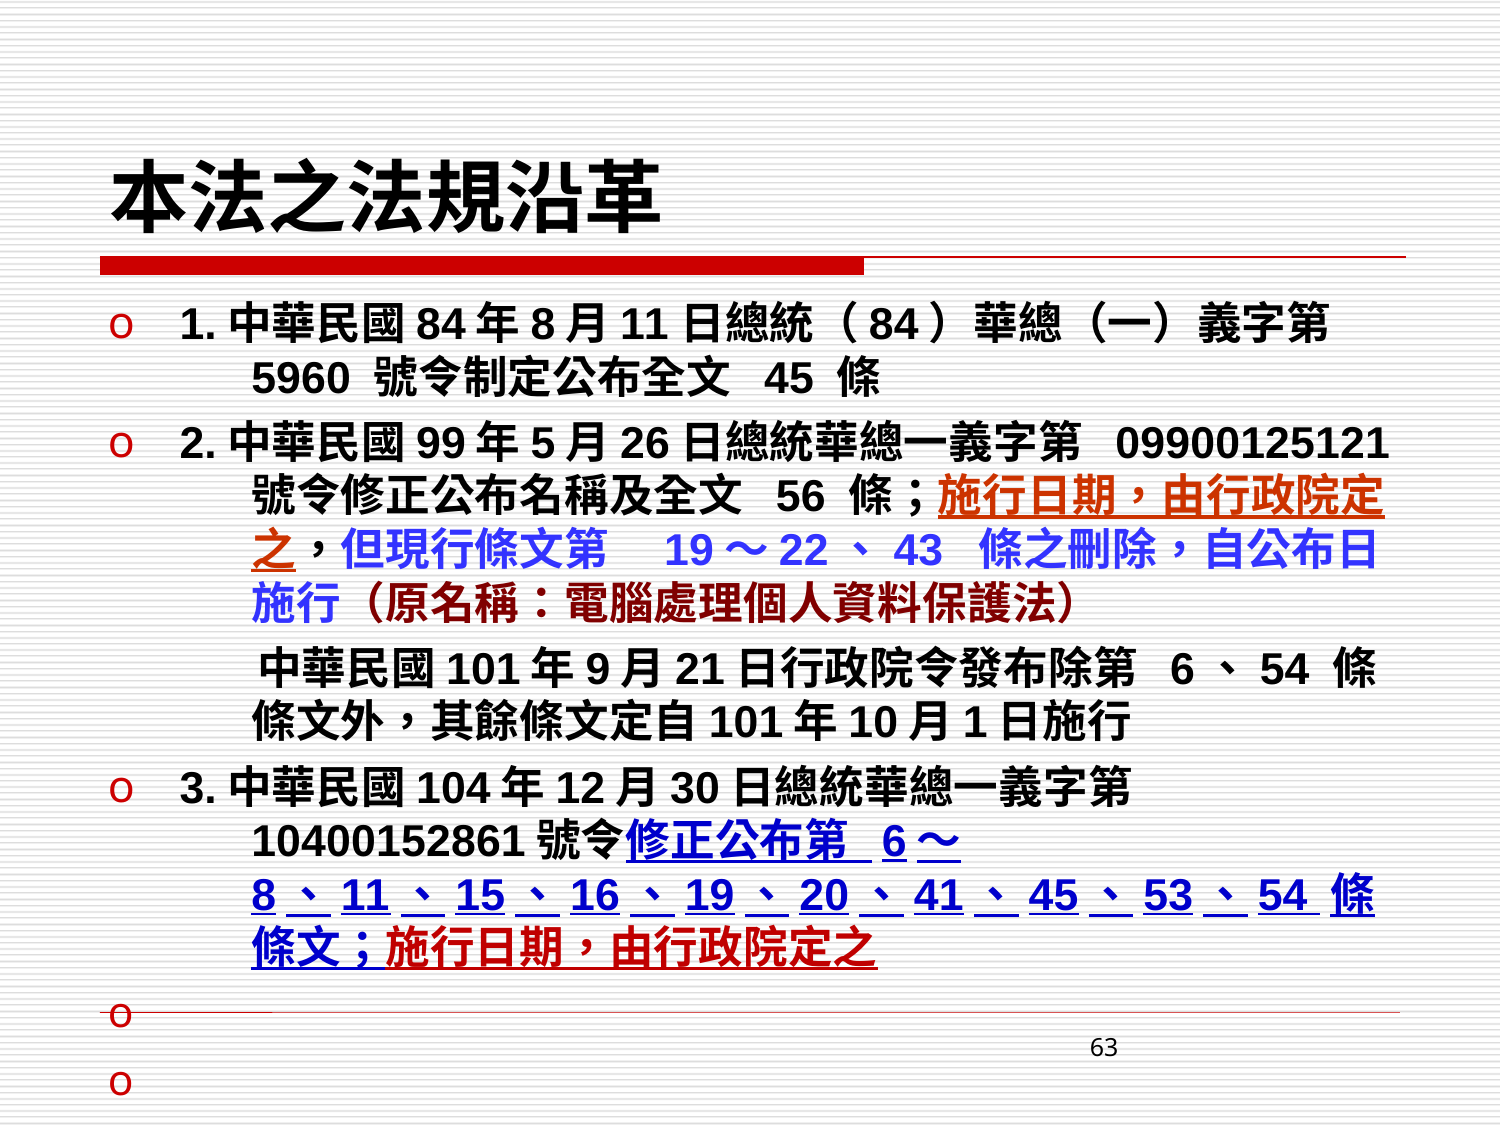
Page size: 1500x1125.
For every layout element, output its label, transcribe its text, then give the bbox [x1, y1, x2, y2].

title 本法之法規沿革 [94, 50, 1407, 250]
list 1.中華民國84年8月11日總統（84）華總（一）義字第 5960 號令制定公布全文 45 條 2.中華民國99年5月26日總統華總一義字第 09900125121 號令修正公布名稱及全文 56 條；施行日期，由行政院定之，但現行條文第 19～22、43 條之刪除，自公布日施行（原名稱：電腦處理個人資料保護法） 中華民國101年9月21日行政院令發布除第 6、54 條條文外，其餘條文定自101年10月1日施行 3.中華民國104年12月30日總統華總一義字第 10400152861號令修正公布第 6～8、11、15、16、19、20、41、45、53、54 條條文；施行日期，由行政院定之 [92, 287, 1406, 988]
text_box [1074, 1024, 1400, 1103]
